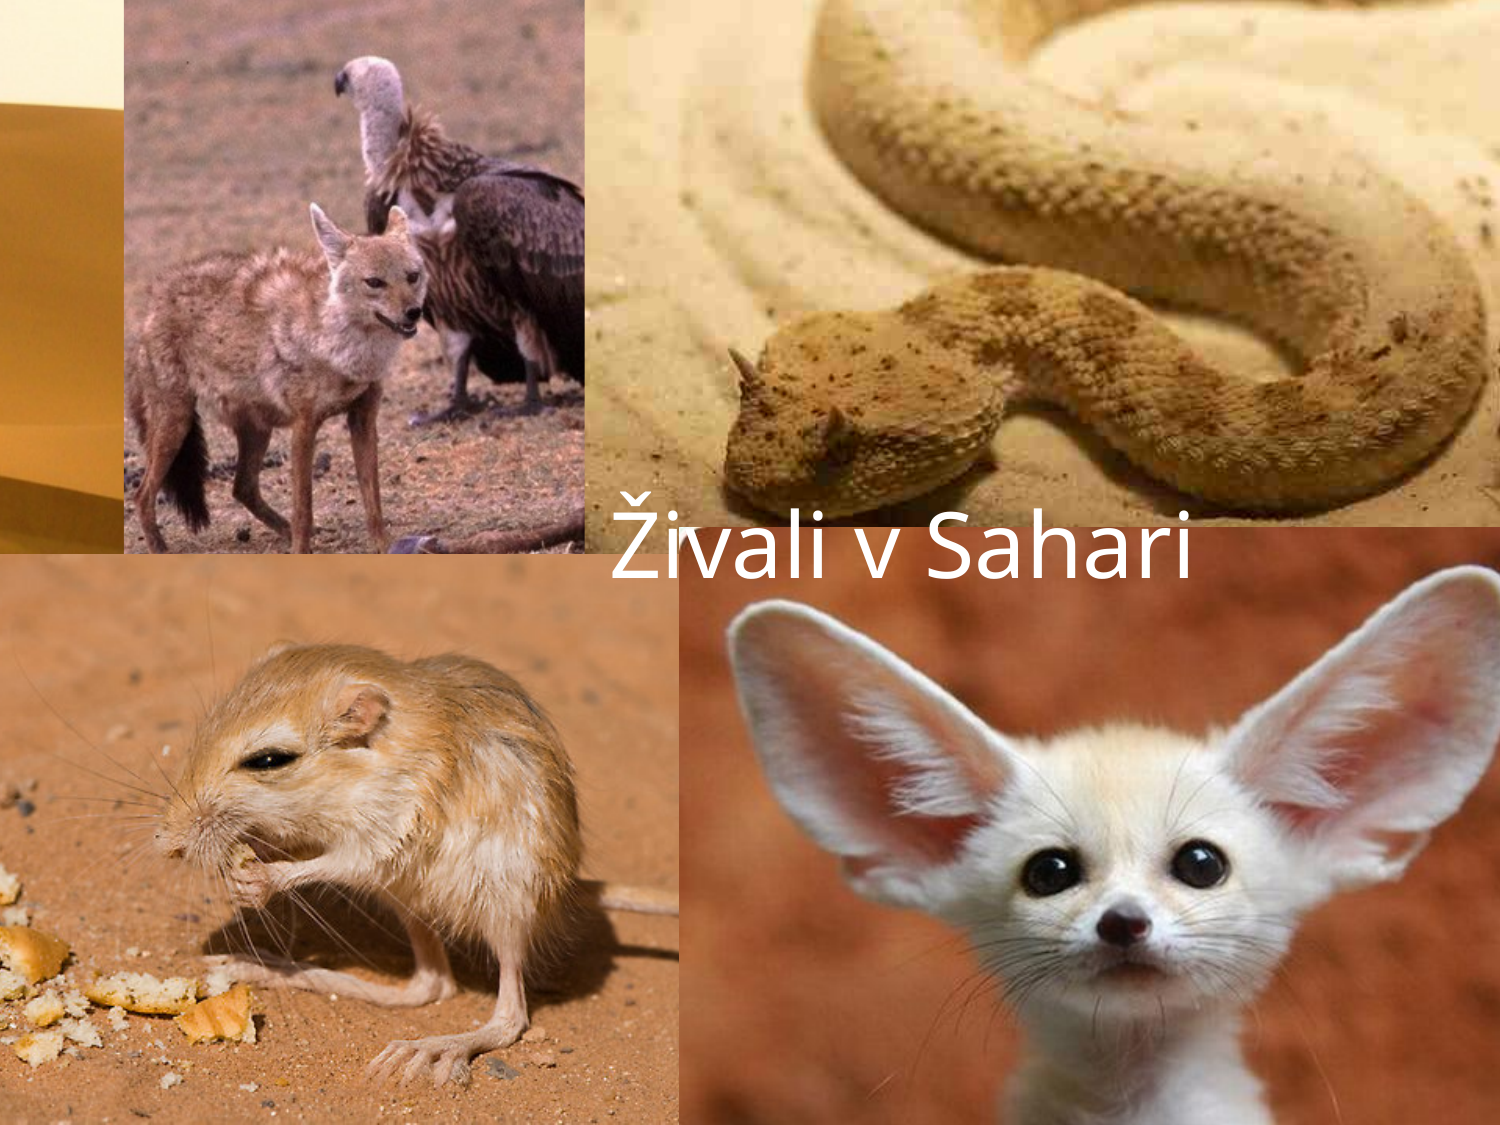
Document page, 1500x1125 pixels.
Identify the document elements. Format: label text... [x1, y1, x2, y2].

title Živali v Sahari [265, 420, 1500, 662]
picture [0, 0, 1500, 1125]
